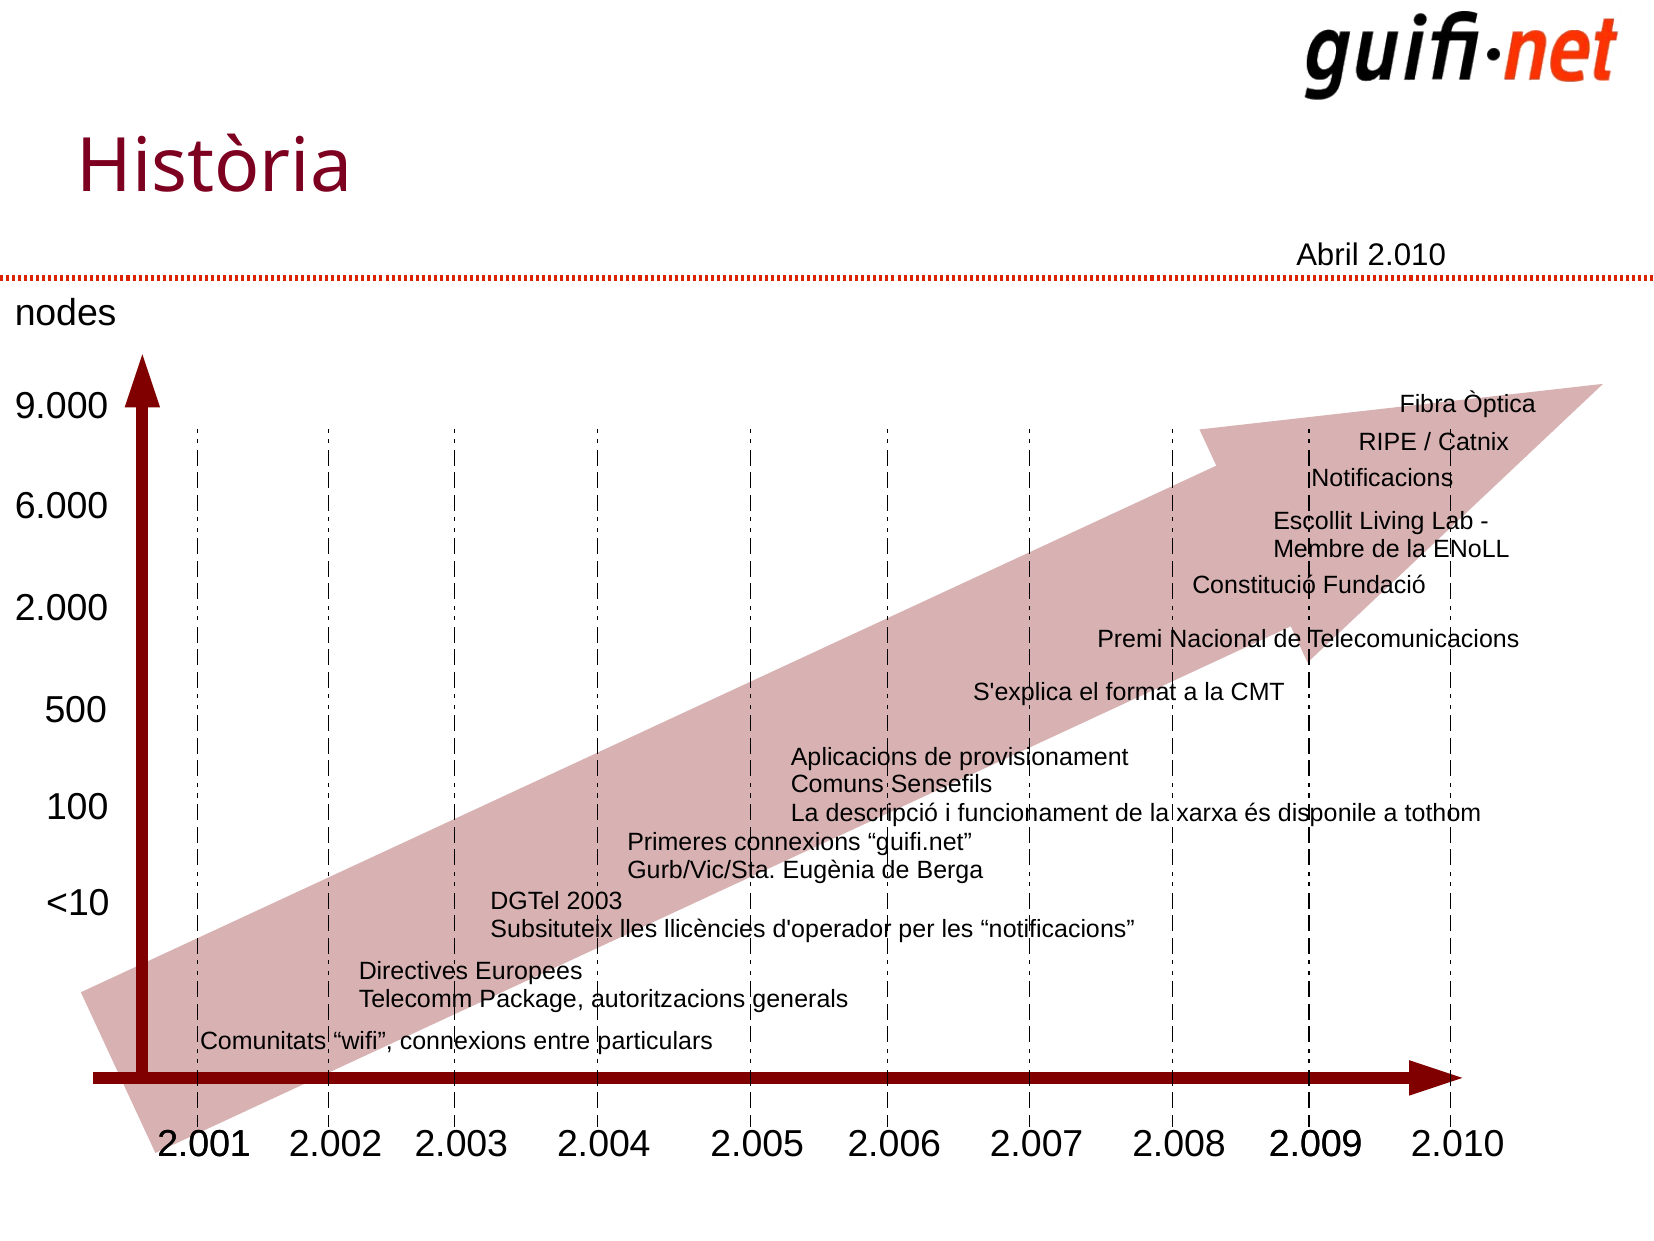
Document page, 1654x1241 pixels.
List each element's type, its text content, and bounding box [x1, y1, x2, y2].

text_box Directives Europees Telecomm Package, autoritzacions generals [344, 949, 865, 1021]
text_box 2.004 [542, 1115, 667, 1173]
text_box 2.008 [1117, 1115, 1242, 1173]
text_box 2.007 [975, 1115, 1100, 1173]
text_box Aplicacions de provisionament Comuns Sensefils La descripció i funcionament de la xarxa és disponile a tothom [775, 734, 1498, 834]
text_box S'explica el format a la CMT [958, 670, 1302, 714]
text_box Constitució Fundació [1177, 563, 1441, 607]
title Història [76, 59, 1093, 267]
text_box 2.000 [0, 579, 125, 637]
text_box 2.002 [273, 1115, 399, 1173]
text_box Fibra Òptica [1384, 382, 1552, 426]
text_box <10 [31, 874, 125, 932]
text_box DGTel 2003 Subsituteix lles llicències d'operador per les “notificacions” [475, 879, 1153, 951]
text_box Notificacions [1296, 455, 1469, 499]
text_box 500 [29, 681, 123, 739]
text_box 2.010 [1396, 1115, 1520, 1173]
text_box Primeres connexions “guifi.net” Gurb/Vic/Sta. Eugènia de Berga [612, 820, 998, 892]
text_box 9.000 [0, 377, 124, 435]
text_box 2.009 [1254, 1115, 1379, 1173]
text_box 2.001 [142, 1115, 267, 1173]
text_box RIPE / Catnix [1344, 420, 1524, 464]
text_box nodes [0, 283, 132, 341]
text_box 2.006 [832, 1115, 957, 1173]
picture [1299, 11, 1625, 101]
text_box 100 [31, 777, 124, 835]
text_box Premi Nacional de Telecomunicacions [1082, 617, 1536, 660]
text_box Comunitats “wifi”, connexions entre particulars [185, 1018, 729, 1062]
text_box 6.000 [0, 477, 125, 535]
text_box Escollit Living Lab - Membre de la ENoLL [1258, 499, 1525, 570]
text_box 2.003 [399, 1115, 524, 1173]
text_box 2.005 [695, 1115, 820, 1173]
